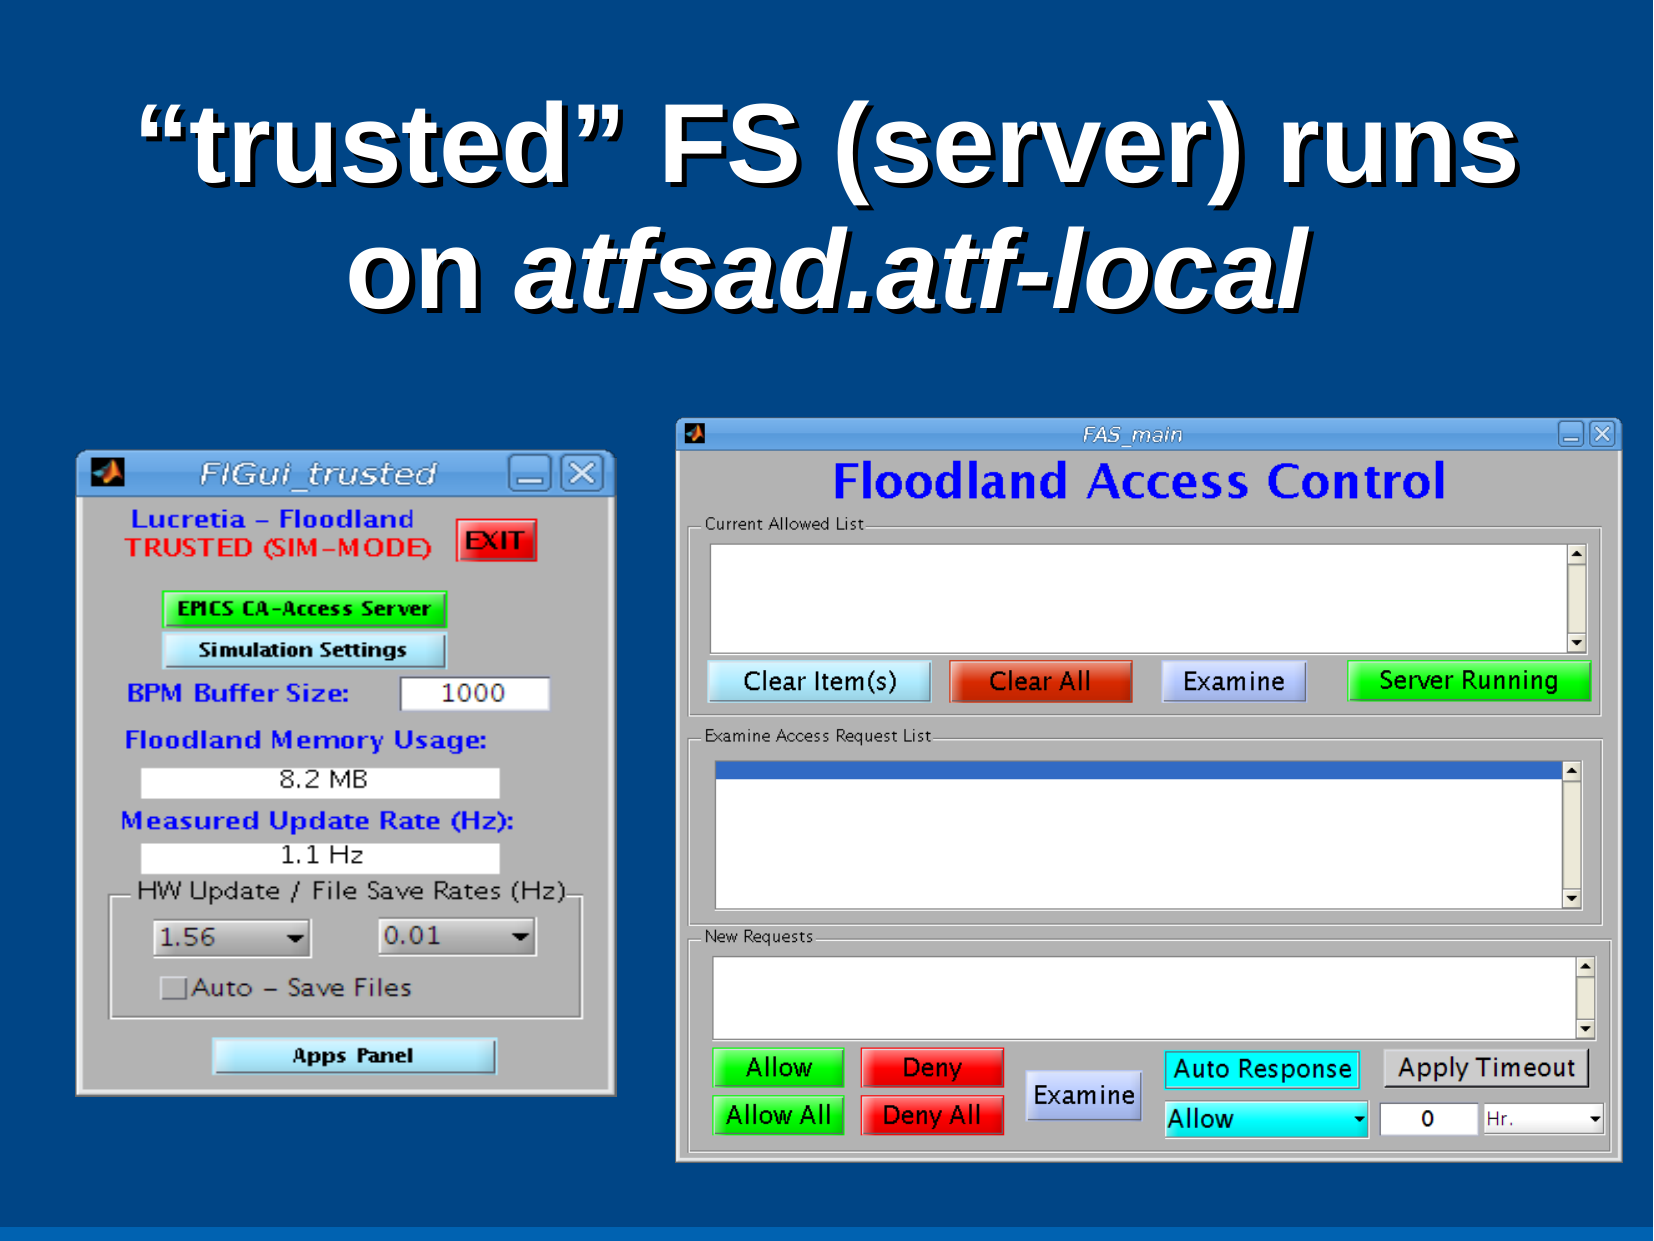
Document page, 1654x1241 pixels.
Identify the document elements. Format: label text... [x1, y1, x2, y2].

picture [75, 449, 617, 1097]
title “trusted” FS (server) runs on atfsad.atf-local [121, 61, 1533, 352]
picture [675, 417, 1623, 1163]
